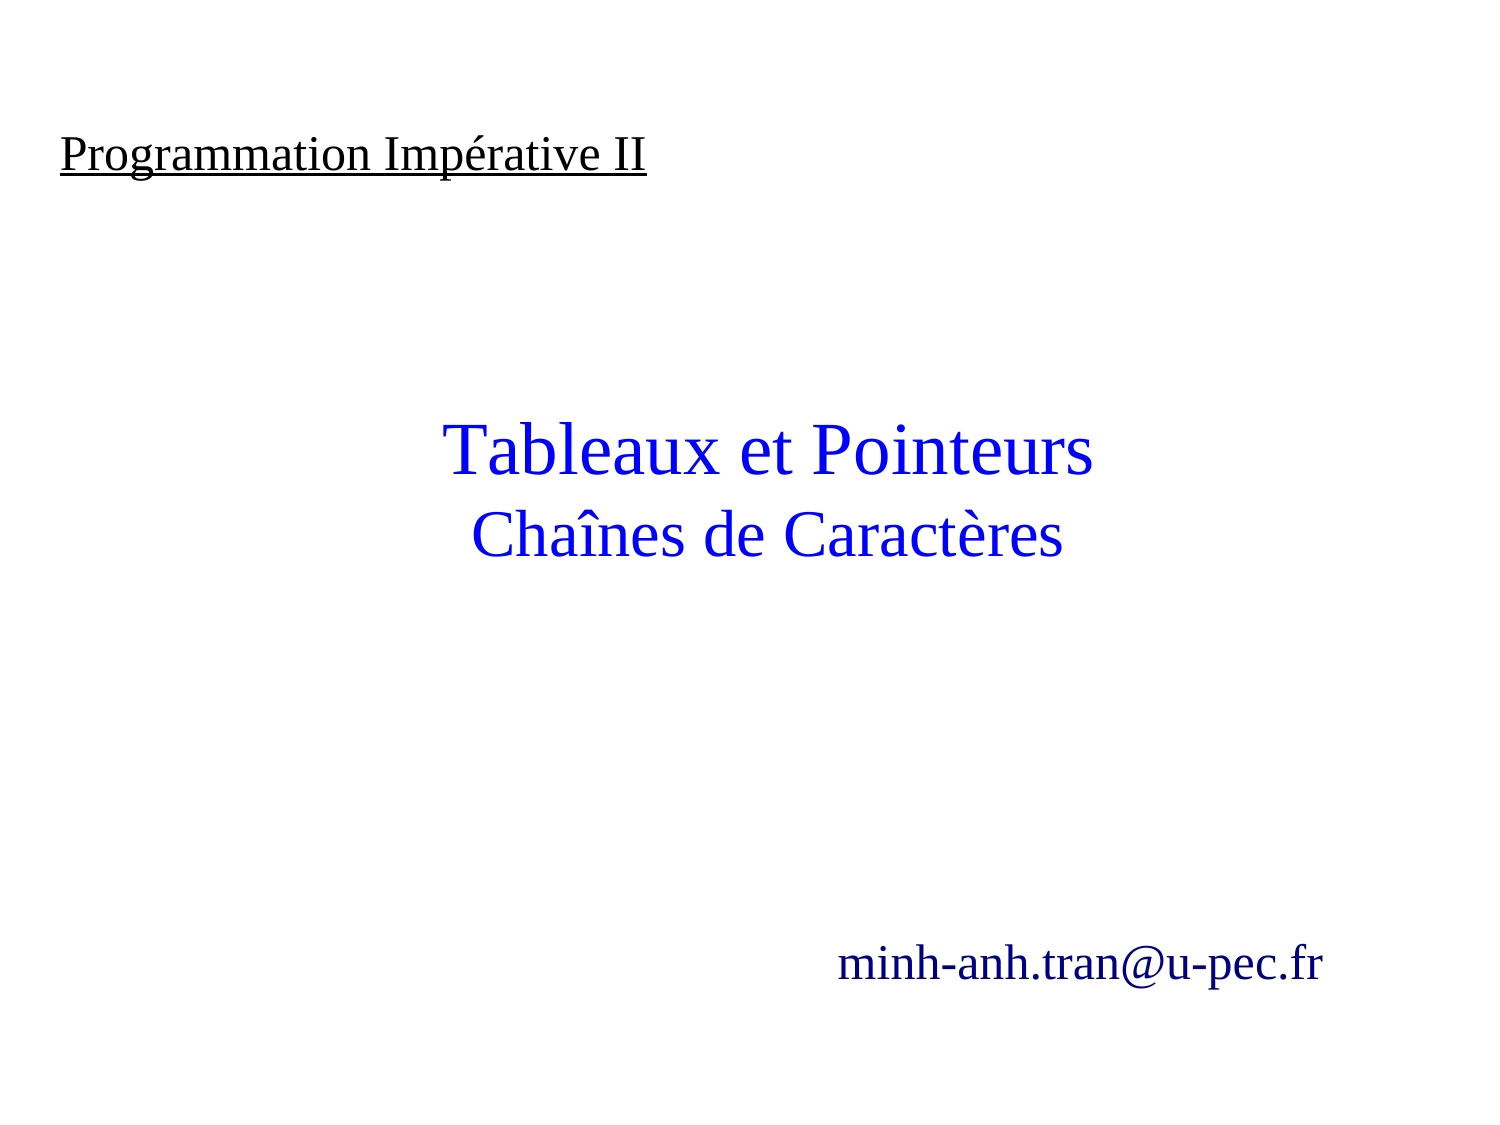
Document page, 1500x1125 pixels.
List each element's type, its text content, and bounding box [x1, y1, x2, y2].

text_box Programmation Impérative II [45, 112, 721, 188]
text_box minh-anh.tran@u-pec.fr [822, 921, 1360, 997]
text_box Tableaux et Pointeurs Chaînes de Caractères [262, 392, 1276, 578]
